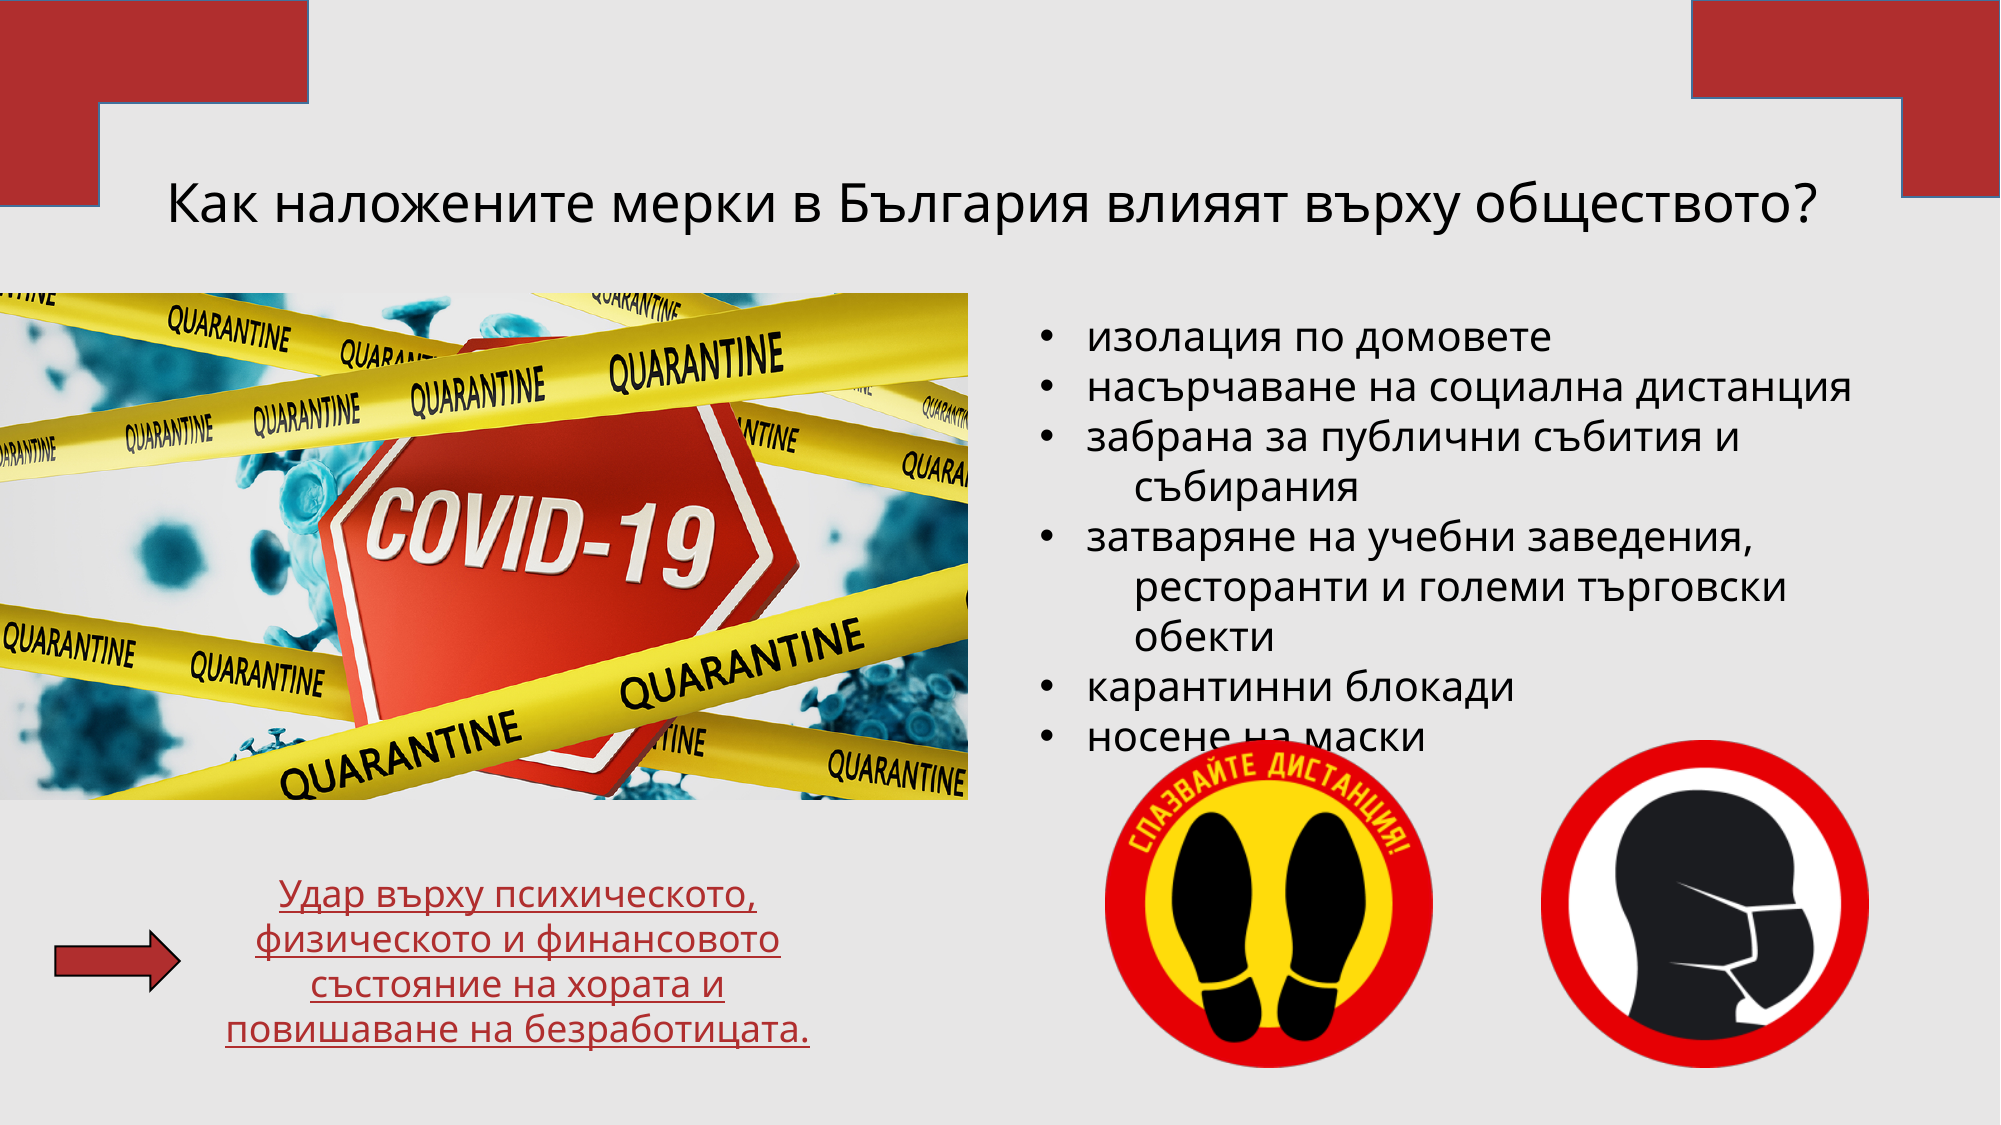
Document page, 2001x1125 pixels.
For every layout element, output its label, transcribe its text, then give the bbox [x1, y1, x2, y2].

text_box изолация по домовете насърчаване на социална дистанция забрана за публични събития и събирания затваряне на учебни заведения, ресторанти и големи търговски обекти карантинни блокади носене на маски [1024, 302, 1887, 722]
text_box [0, 0, 308, 206]
text_box Удар върху психическото, физическото и финансовото състояние на хората и повишаване на безработицата. [190, 862, 846, 1060]
text_box [1691, 0, 2000, 197]
title Как наложените мерки в България влияят върху обществото? [143, 132, 1869, 351]
picture [0, 294, 968, 800]
picture [1105, 740, 1433, 1068]
picture [1541, 740, 1869, 1068]
text_box [55, 931, 180, 991]
